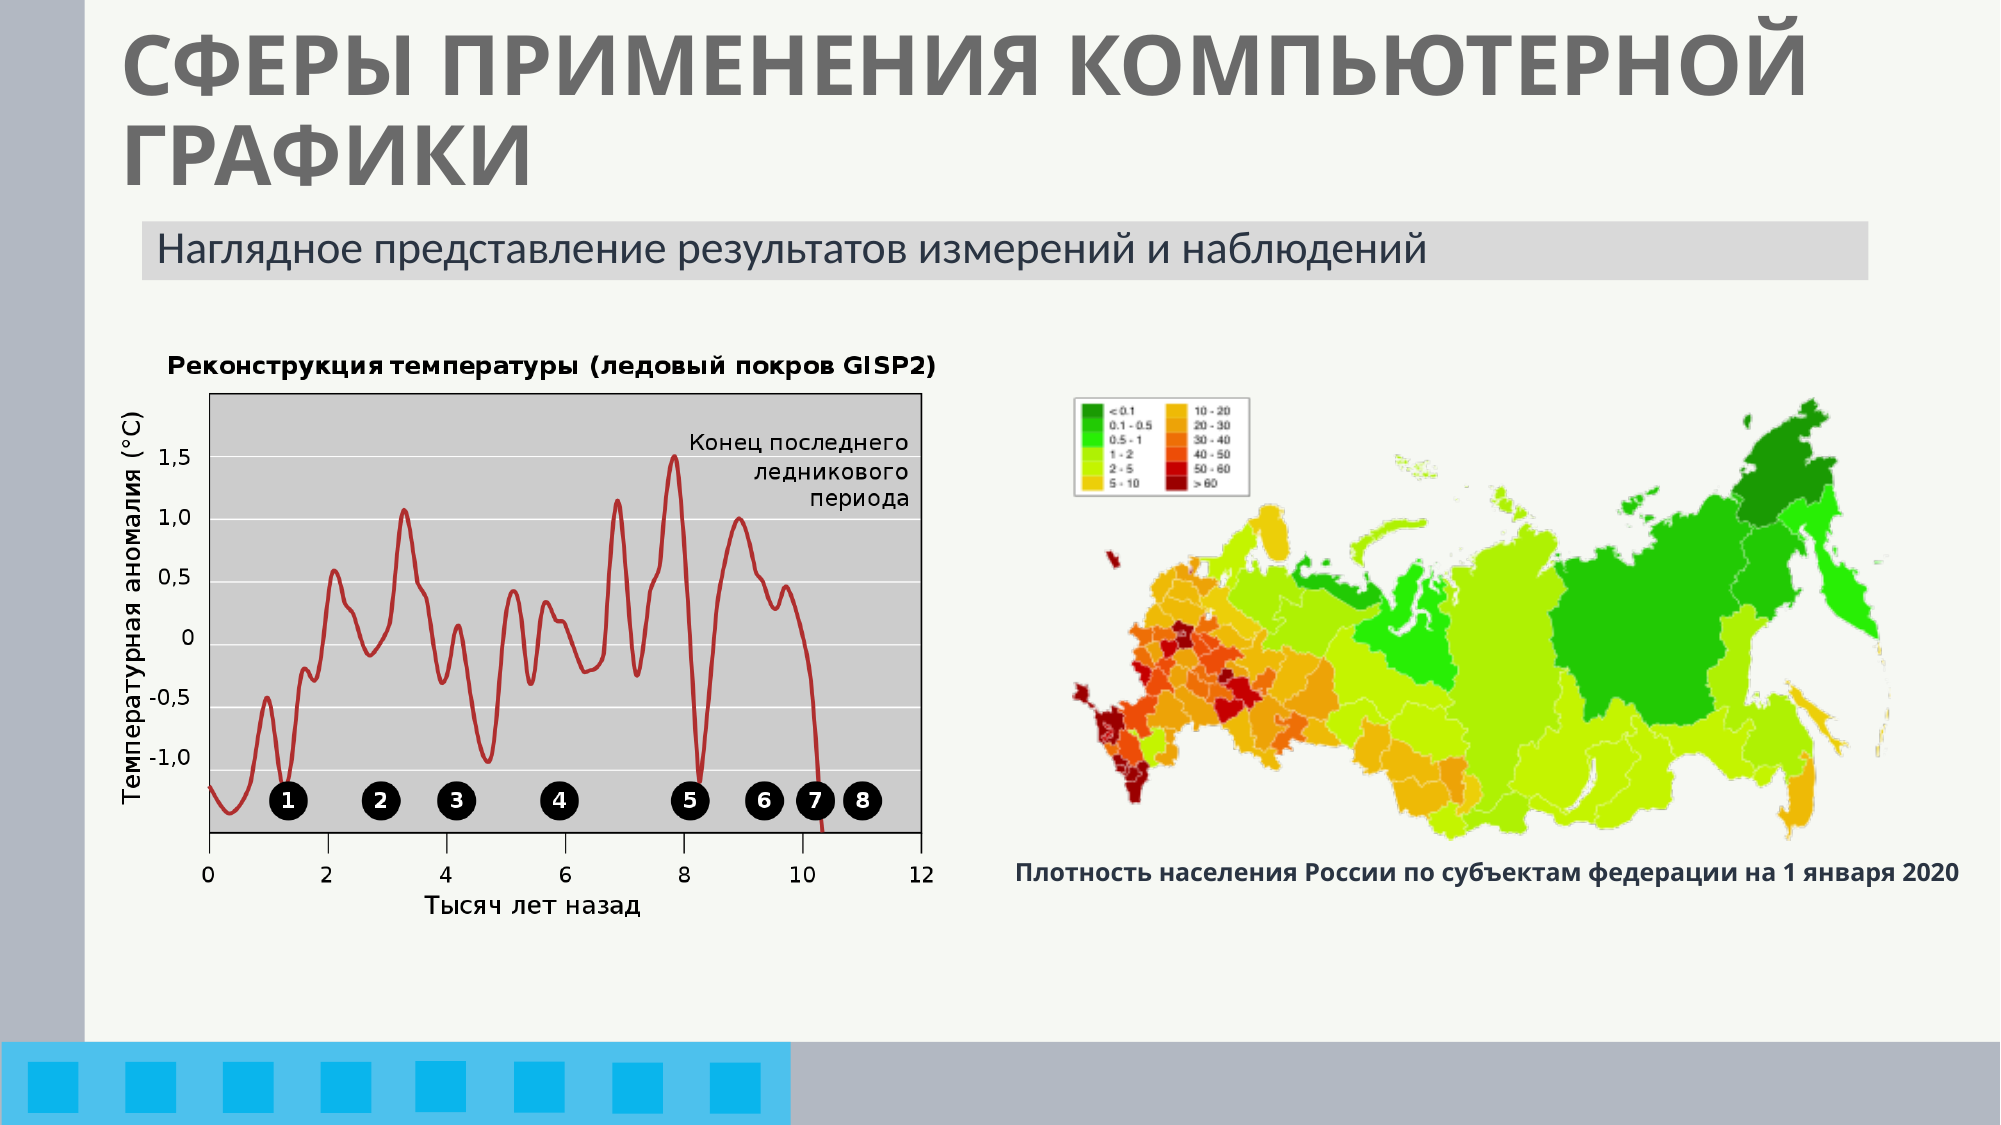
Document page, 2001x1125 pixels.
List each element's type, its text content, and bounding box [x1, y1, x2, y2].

picture [1072, 397, 1891, 841]
picture [105, 335, 939, 928]
text_box Наглядное представление результатов измерений и наблюдений [142, 221, 1869, 281]
text_box СФЕРЫ ПРИМЕНЕНИЯ КОМПЬЮТЕРНОЙ ГРАФИКИ [105, 71, 1929, 155]
text_box Плотность населения России по субъектам федерации на 1 января 2020 [999, 848, 2000, 894]
